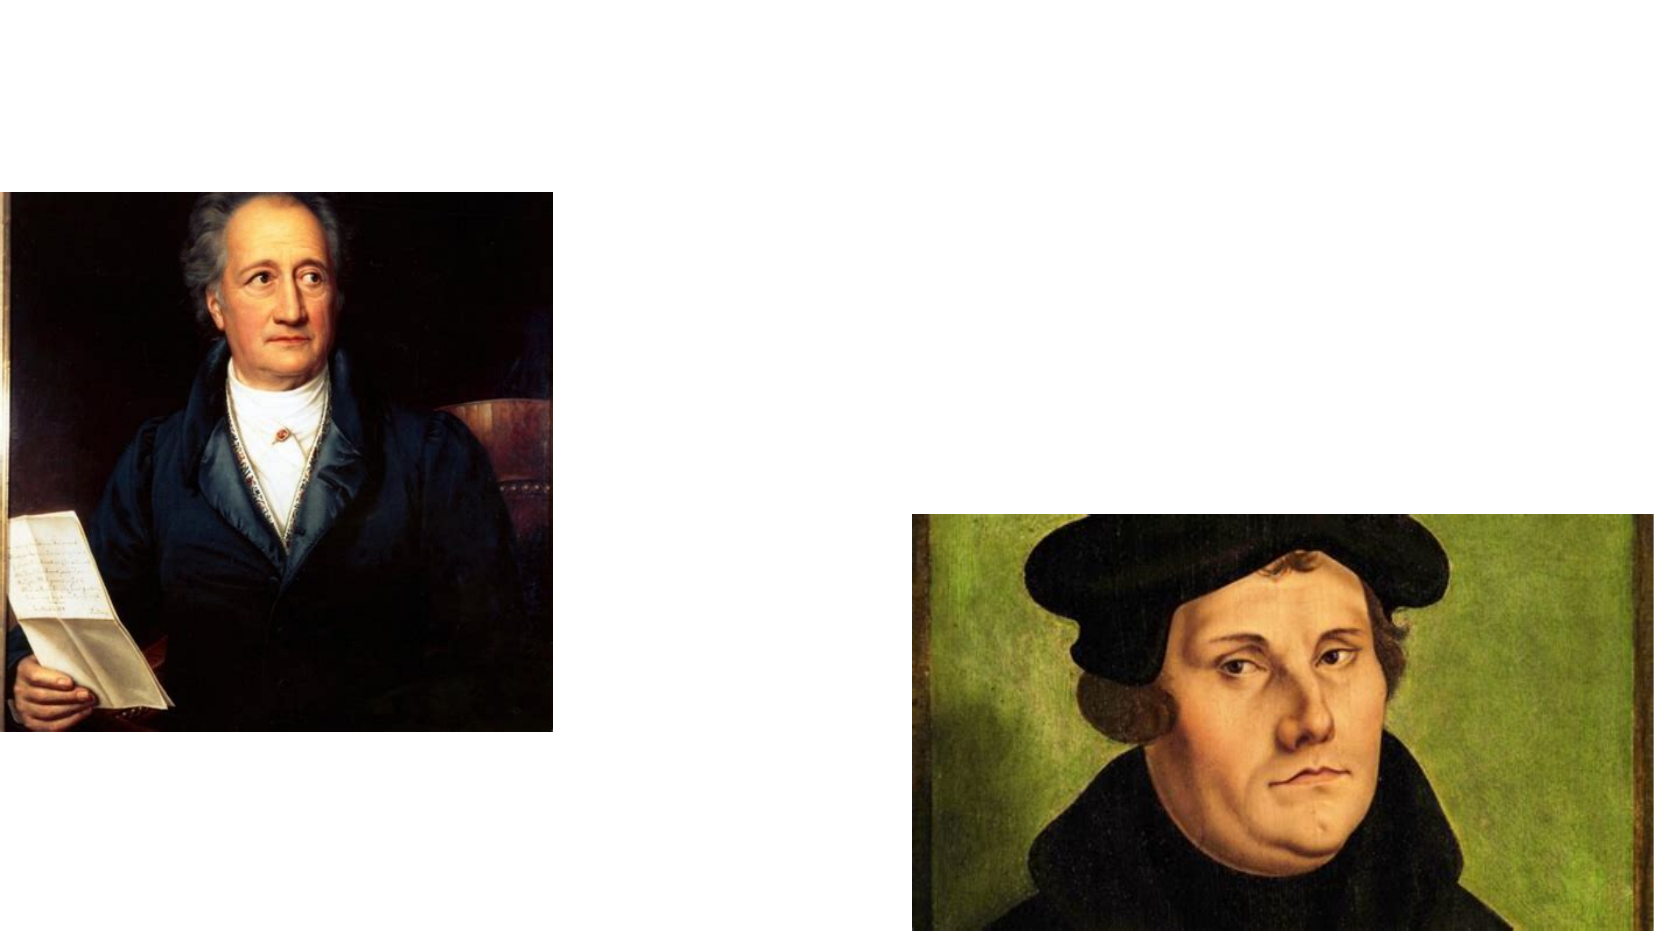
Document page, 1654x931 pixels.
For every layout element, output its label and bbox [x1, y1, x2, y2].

picture [0, 192, 553, 732]
picture [912, 514, 1654, 931]
